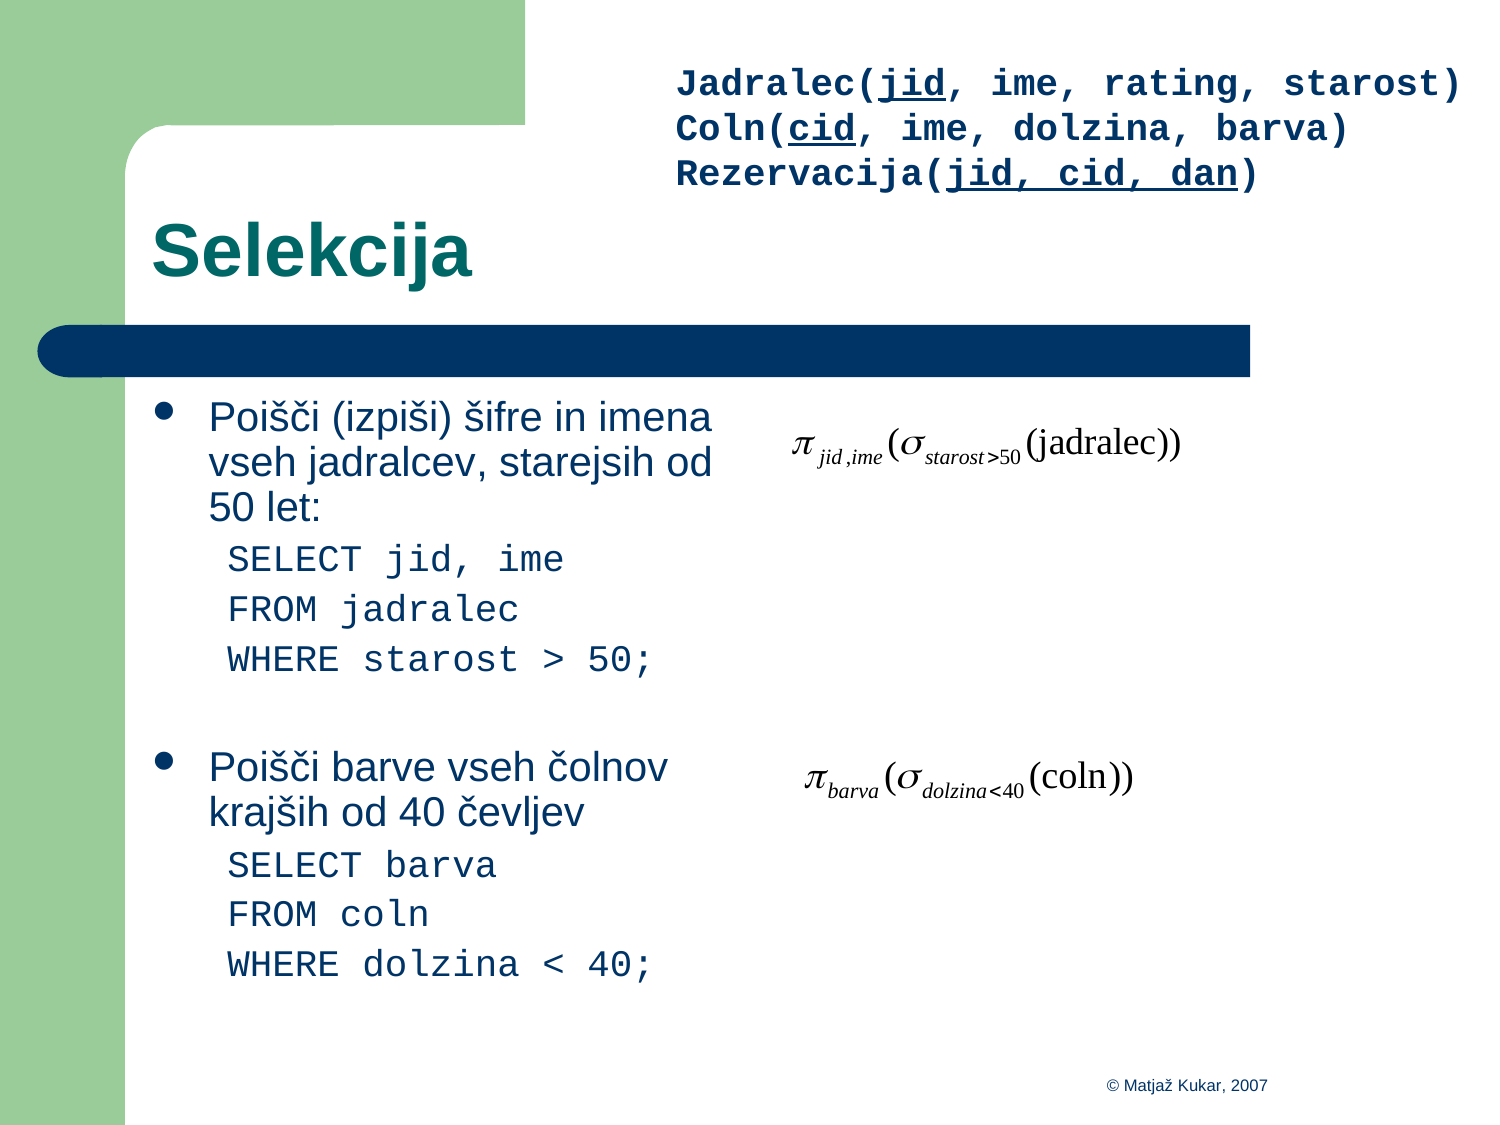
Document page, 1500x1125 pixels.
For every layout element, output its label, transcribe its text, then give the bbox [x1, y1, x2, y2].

text_box [787, 416, 1188, 493]
text_box © Matjaž Kukar, 2007 [949, 1025, 1426, 1103]
title Selekcija [136, 136, 1414, 301]
list Poišči (izpiši) šifre in imena vseh jadralcev, starejsih od 50 let: SELECT jid, ime FROM jadralec WHERE starost > 50; Poišči barve vseh čolnov krajših od 40 čevljev SELECT barva FROM coln WHERE dolzina < 40; [137, 387, 756, 1125]
text_box Jadralec(jid, ime, rating, starost) Coln(cid, ime, dolzina, barva) Rezervacija(jid, cid, dan) [585, 49, 1479, 201]
text_box [800, 750, 1142, 826]
